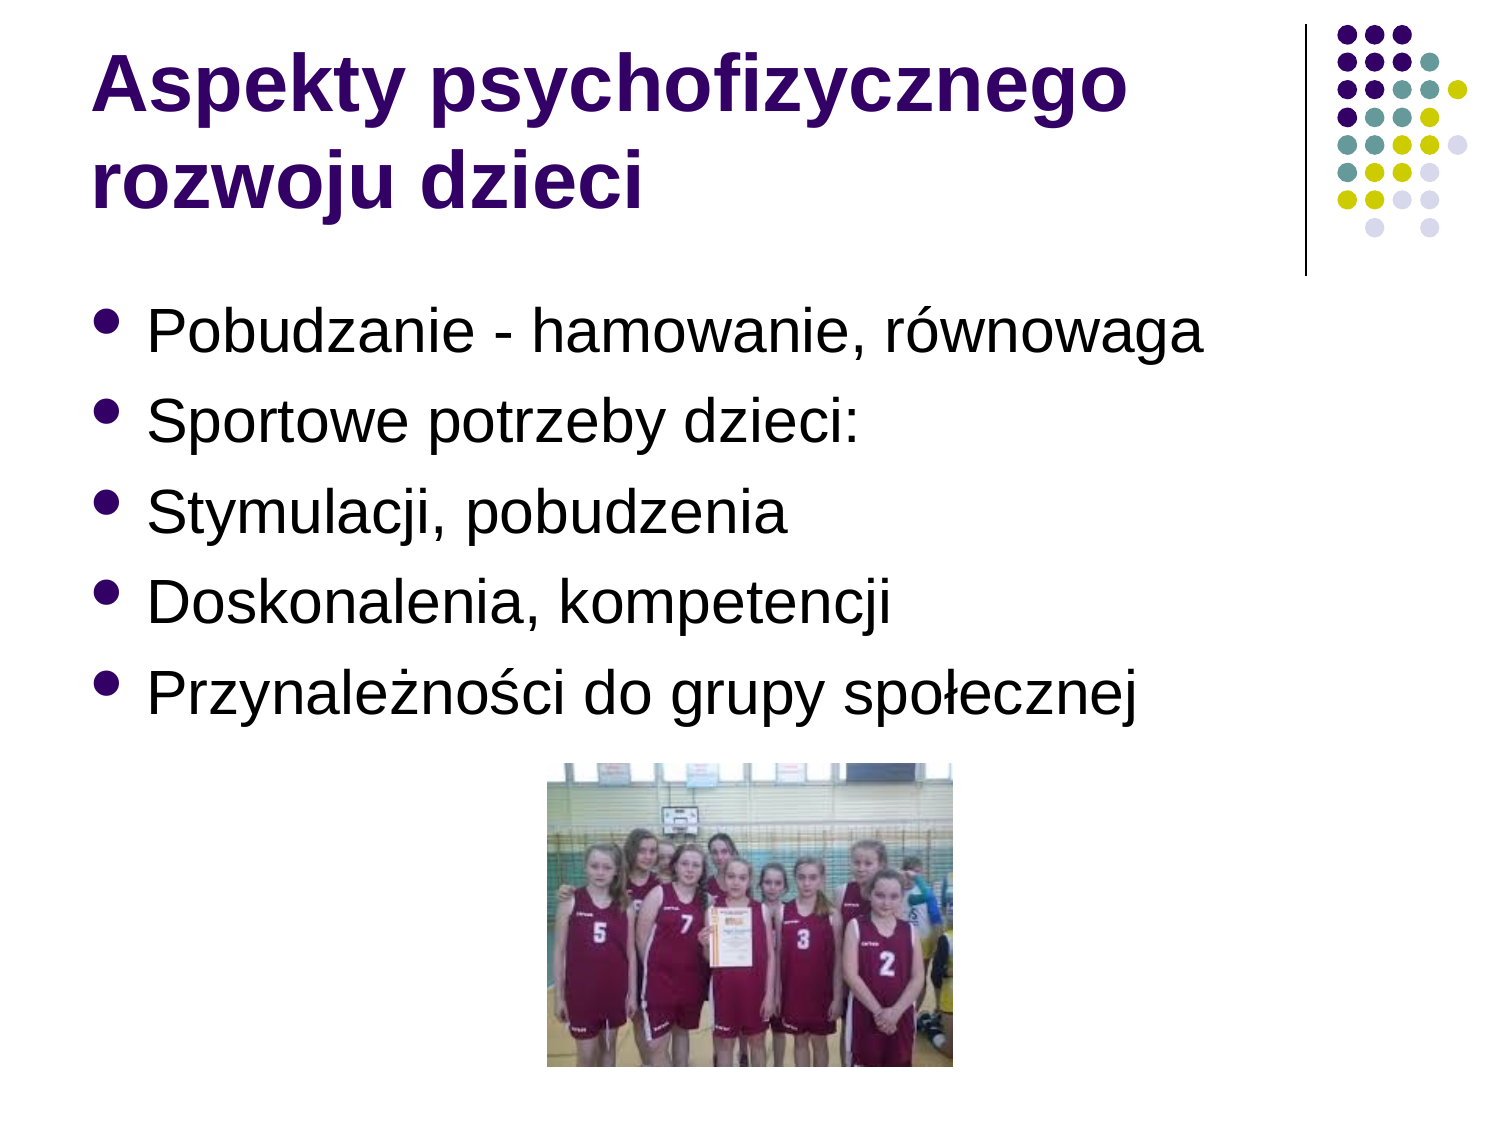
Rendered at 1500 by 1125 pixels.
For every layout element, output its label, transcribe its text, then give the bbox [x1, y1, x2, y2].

title Aspekty psychofizycznego rozwoju dzieci [74, 20, 1313, 233]
picture [547, 763, 953, 1067]
list Pobudzanie - hamowanie, równowaga Sportowe potrzeby dzieci: Stymulacji, pobudzenia Doskonalenia, kompetencji Przynależności do grupy społecznej [75, 282, 1426, 1006]
